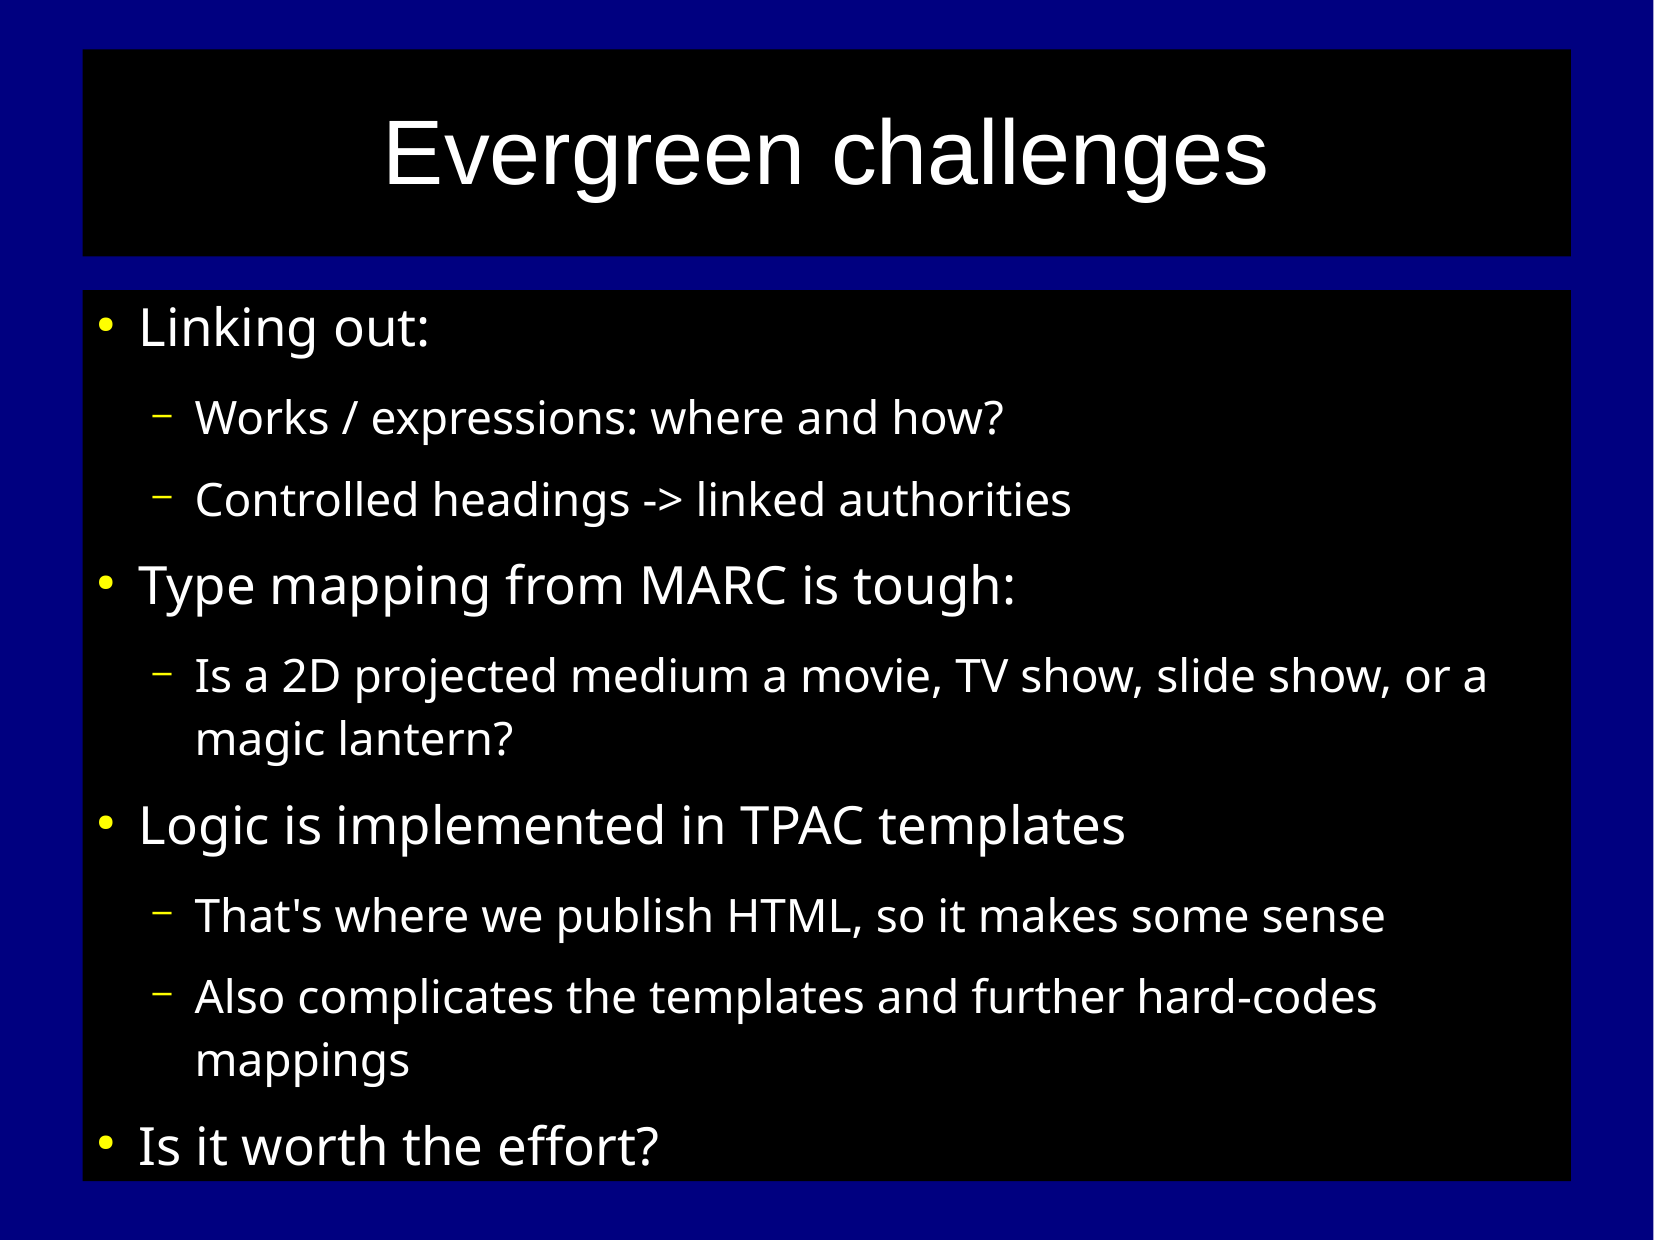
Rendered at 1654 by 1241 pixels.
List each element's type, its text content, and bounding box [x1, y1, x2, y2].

list Linking out: Works / expressions: where and how? Controlled headings -> linked authorities Type mapping from MARC is tough: Is a 2D projected medium a movie, TV show, slide show, or a magic lantern? Logic is implemented in TPAC templates That's where we publish HTML, so it makes some sense Also complicates the templates and further hard-codes mappings Is it worth the effort? [82, 290, 1571, 1182]
title Evergreen challenges [82, 49, 1571, 257]
